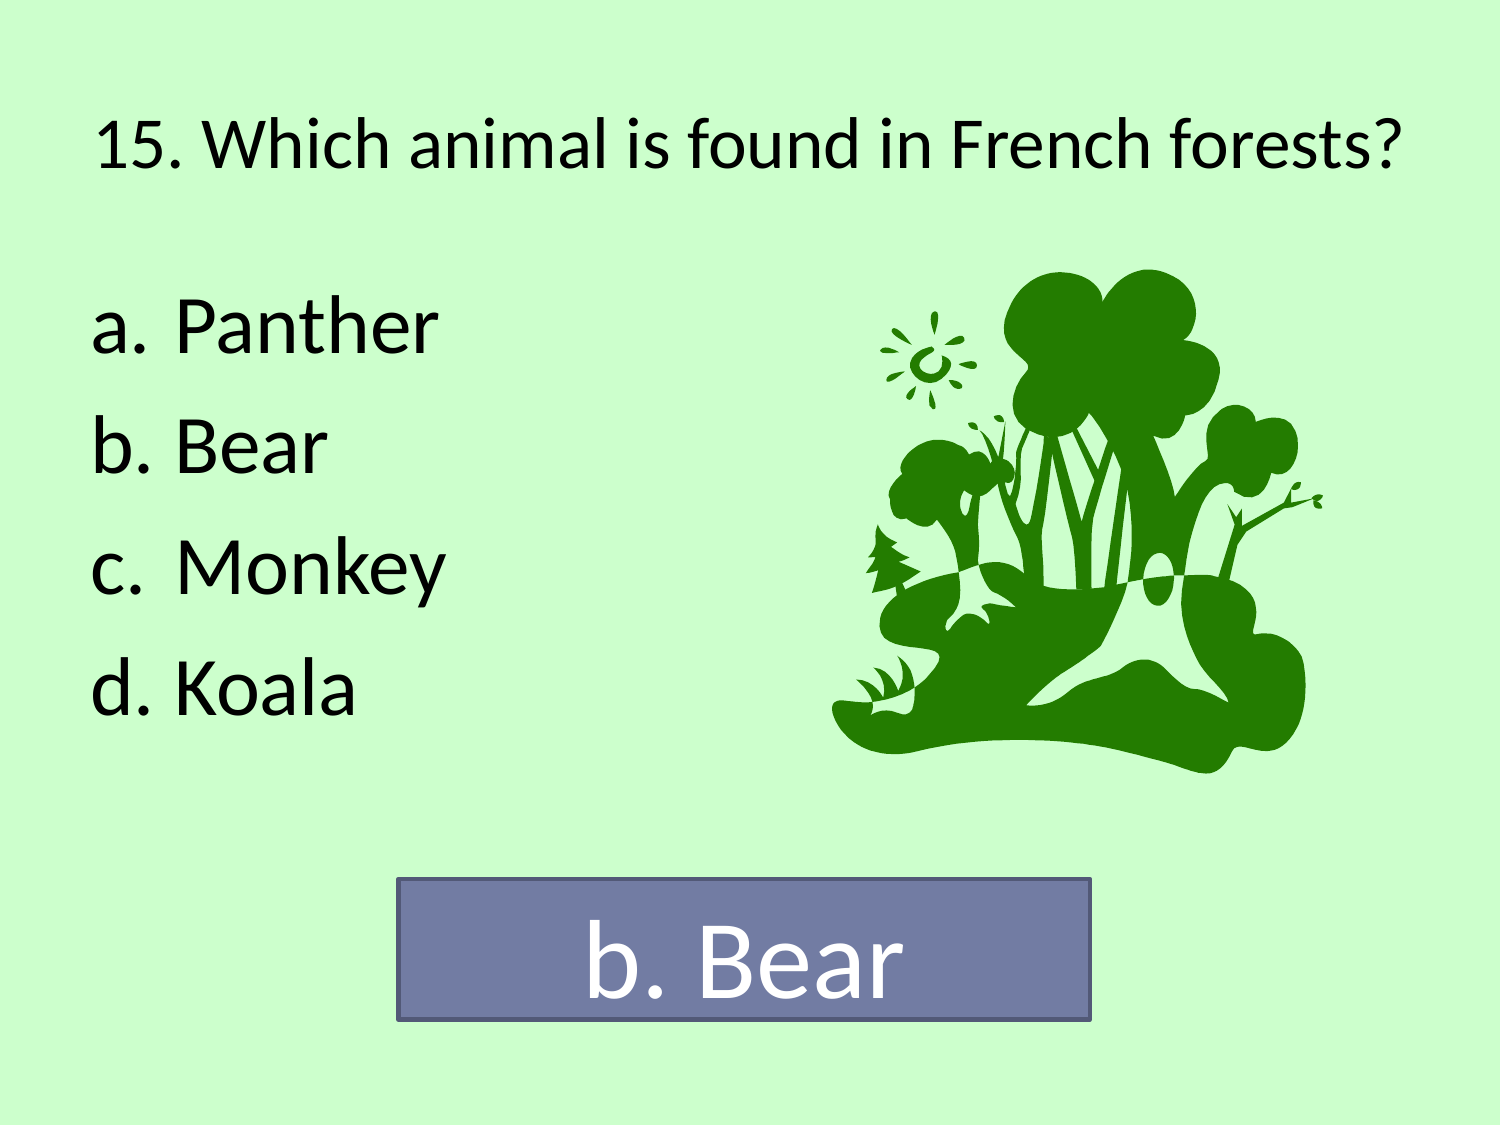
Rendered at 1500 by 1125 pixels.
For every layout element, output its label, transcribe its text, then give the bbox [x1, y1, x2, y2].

text_box b. Bear [398, 879, 1090, 1020]
title 15. Which animal is found in French forests? [75, 45, 1426, 233]
list Panther Bear Monkey Koala [75, 262, 1426, 1005]
picture [832, 269, 1323, 774]
